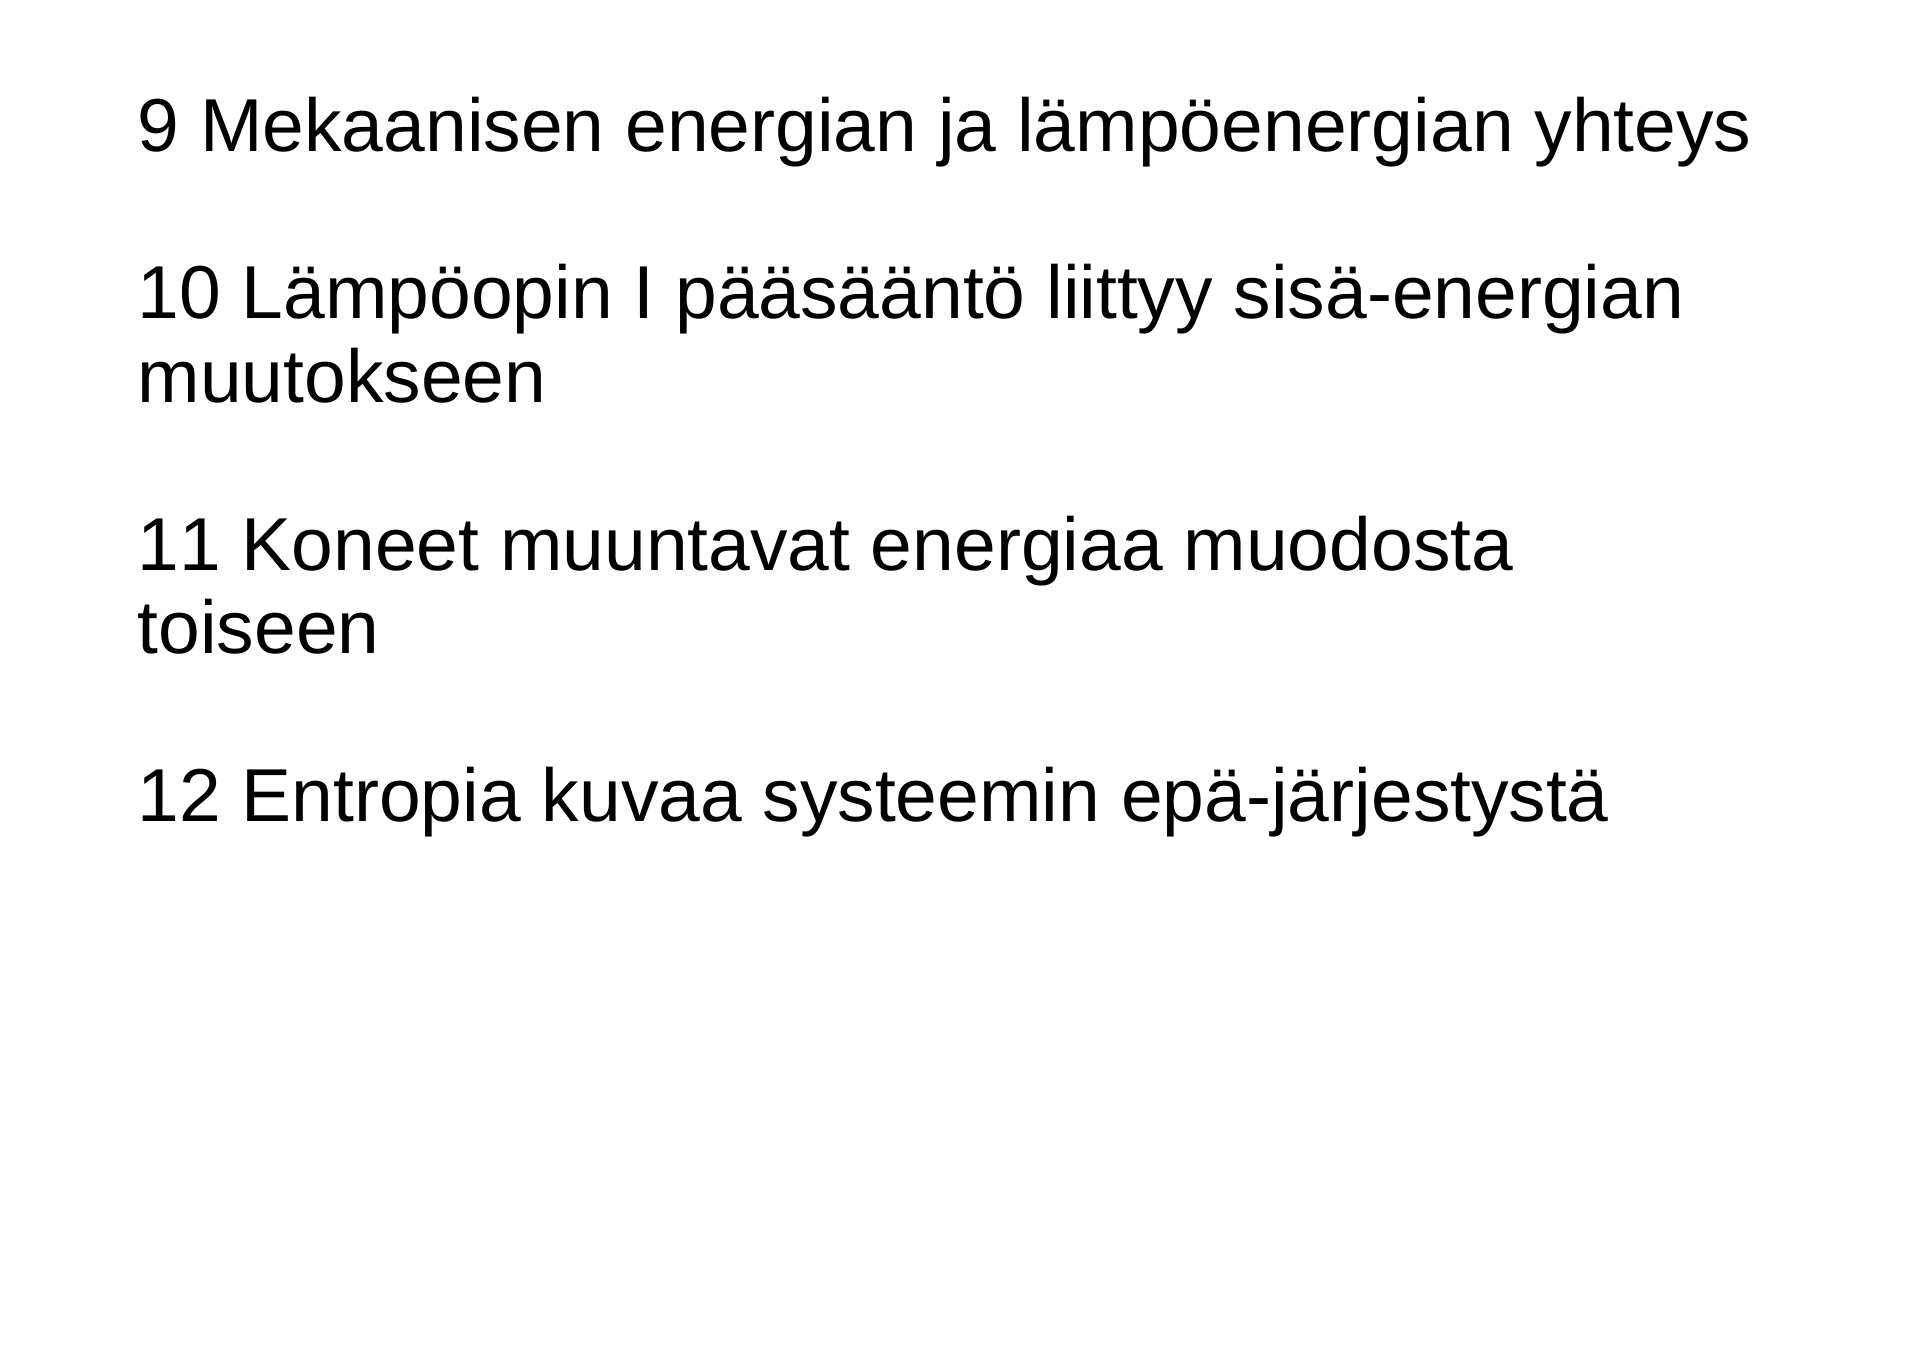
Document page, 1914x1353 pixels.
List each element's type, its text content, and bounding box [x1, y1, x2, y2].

text_box 9 Mekaanisen energian ja lämpöenergian yhteys 10 Lämpöopin I pääsääntö liittyy sisä-energian muutokseen 11 Koneet muuntavat energiaa muodosta toiseen 12 Entropia kuvaa systeemin epä-järjestystä [122, 77, 1791, 1280]
